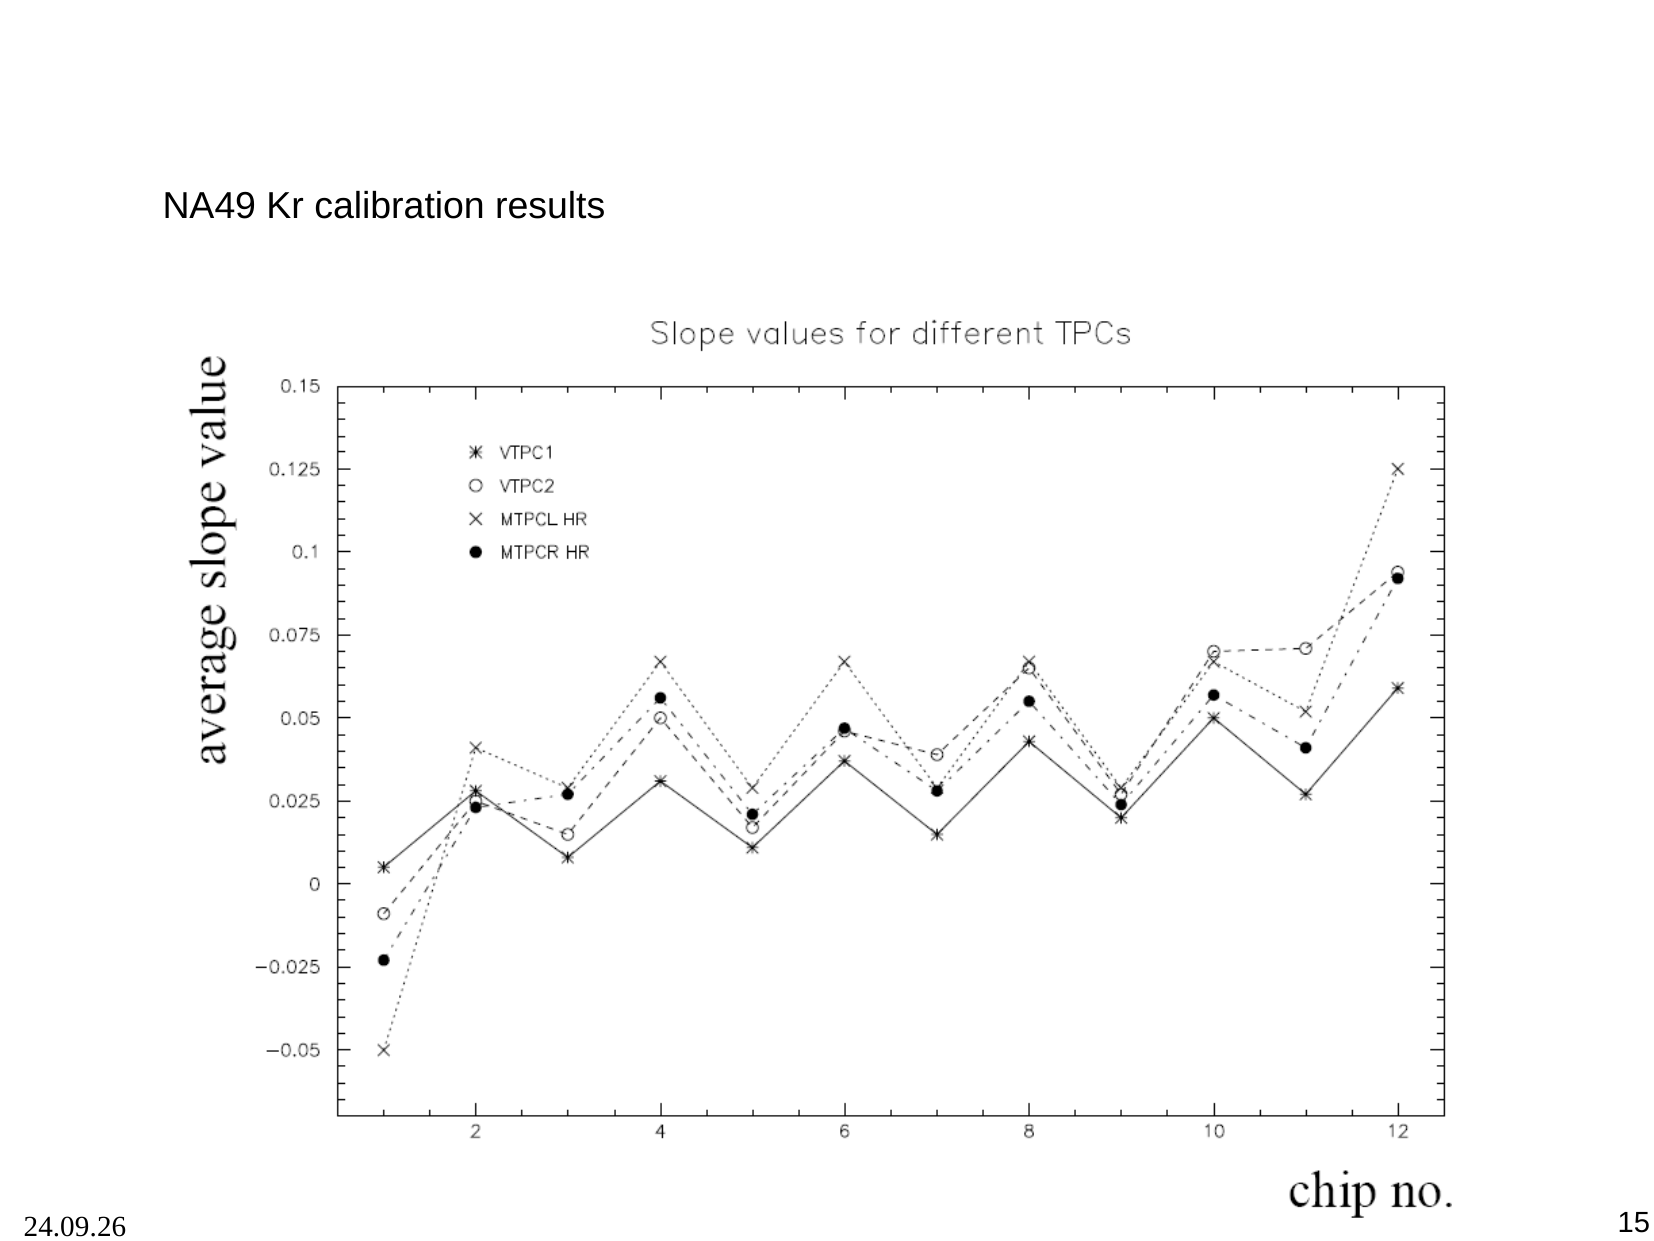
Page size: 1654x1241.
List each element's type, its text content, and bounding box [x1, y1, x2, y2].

picture [183, 312, 1452, 1222]
text_box NA49 Kr calibration results [147, 177, 680, 235]
